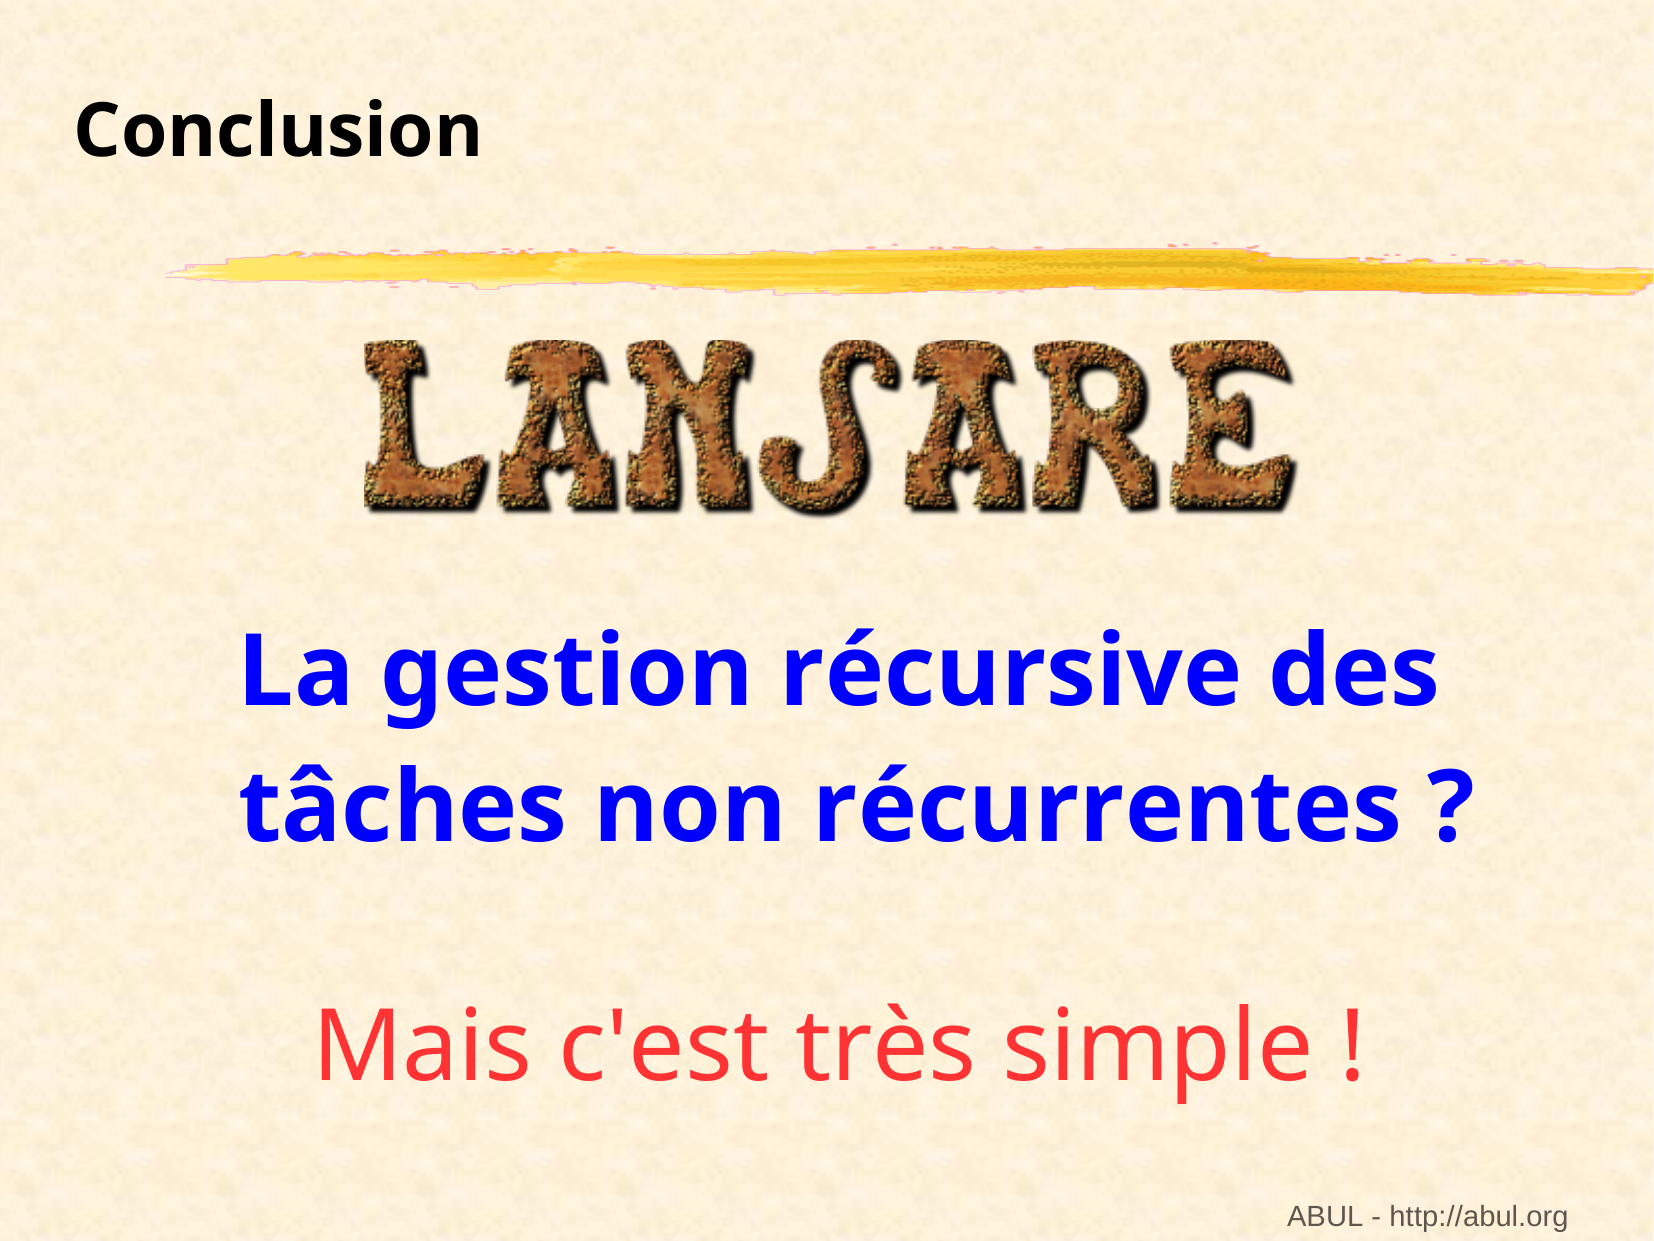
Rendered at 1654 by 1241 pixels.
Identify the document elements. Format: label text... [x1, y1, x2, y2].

subtitle La gestion récursive des tâches non récurrentes ? Mais c'est très simple ! [82, 590, 1562, 1118]
picture [0, 0, 1654, 1241]
title Conclusion [73, 2, 1479, 254]
